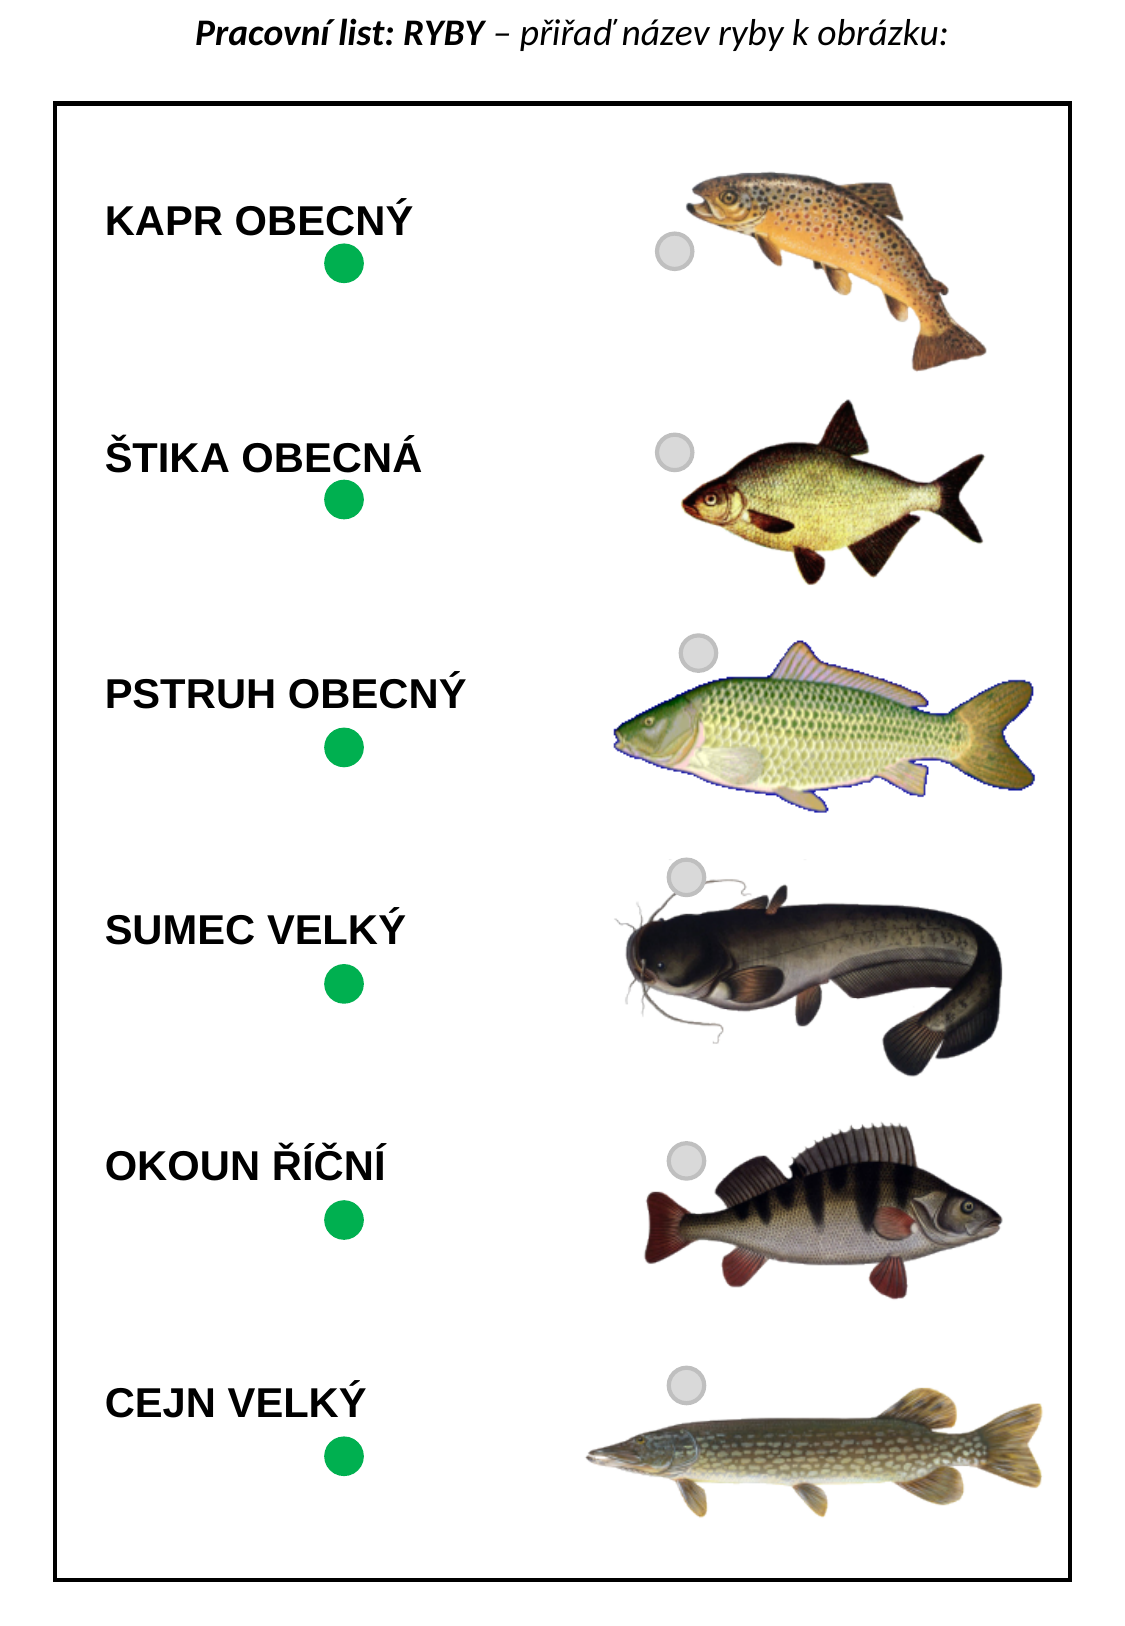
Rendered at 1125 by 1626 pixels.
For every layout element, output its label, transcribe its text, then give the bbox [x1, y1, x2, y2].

text_box Pracovní list: RYBY – přiřaď název ryby k obrázku: [180, 0, 965, 61]
picture [680, 398, 986, 590]
text_box [54, 103, 1071, 1581]
text_box SUMEC VELKÝ [90, 895, 480, 961]
picture [597, 611, 1046, 1088]
picture [633, 1107, 1014, 1313]
text_box OKOUN ŘÍČNÍ [90, 1131, 446, 1197]
text_box ŠTIKA OBECNÁ [90, 422, 468, 489]
text_box PSTRUH OBECNÝ [90, 658, 520, 725]
text_box CEJN VELKÝ [90, 1367, 433, 1434]
picture [574, 1355, 1059, 1534]
picture [680, 162, 990, 376]
text_box KAPR OBECNÝ [90, 186, 433, 252]
